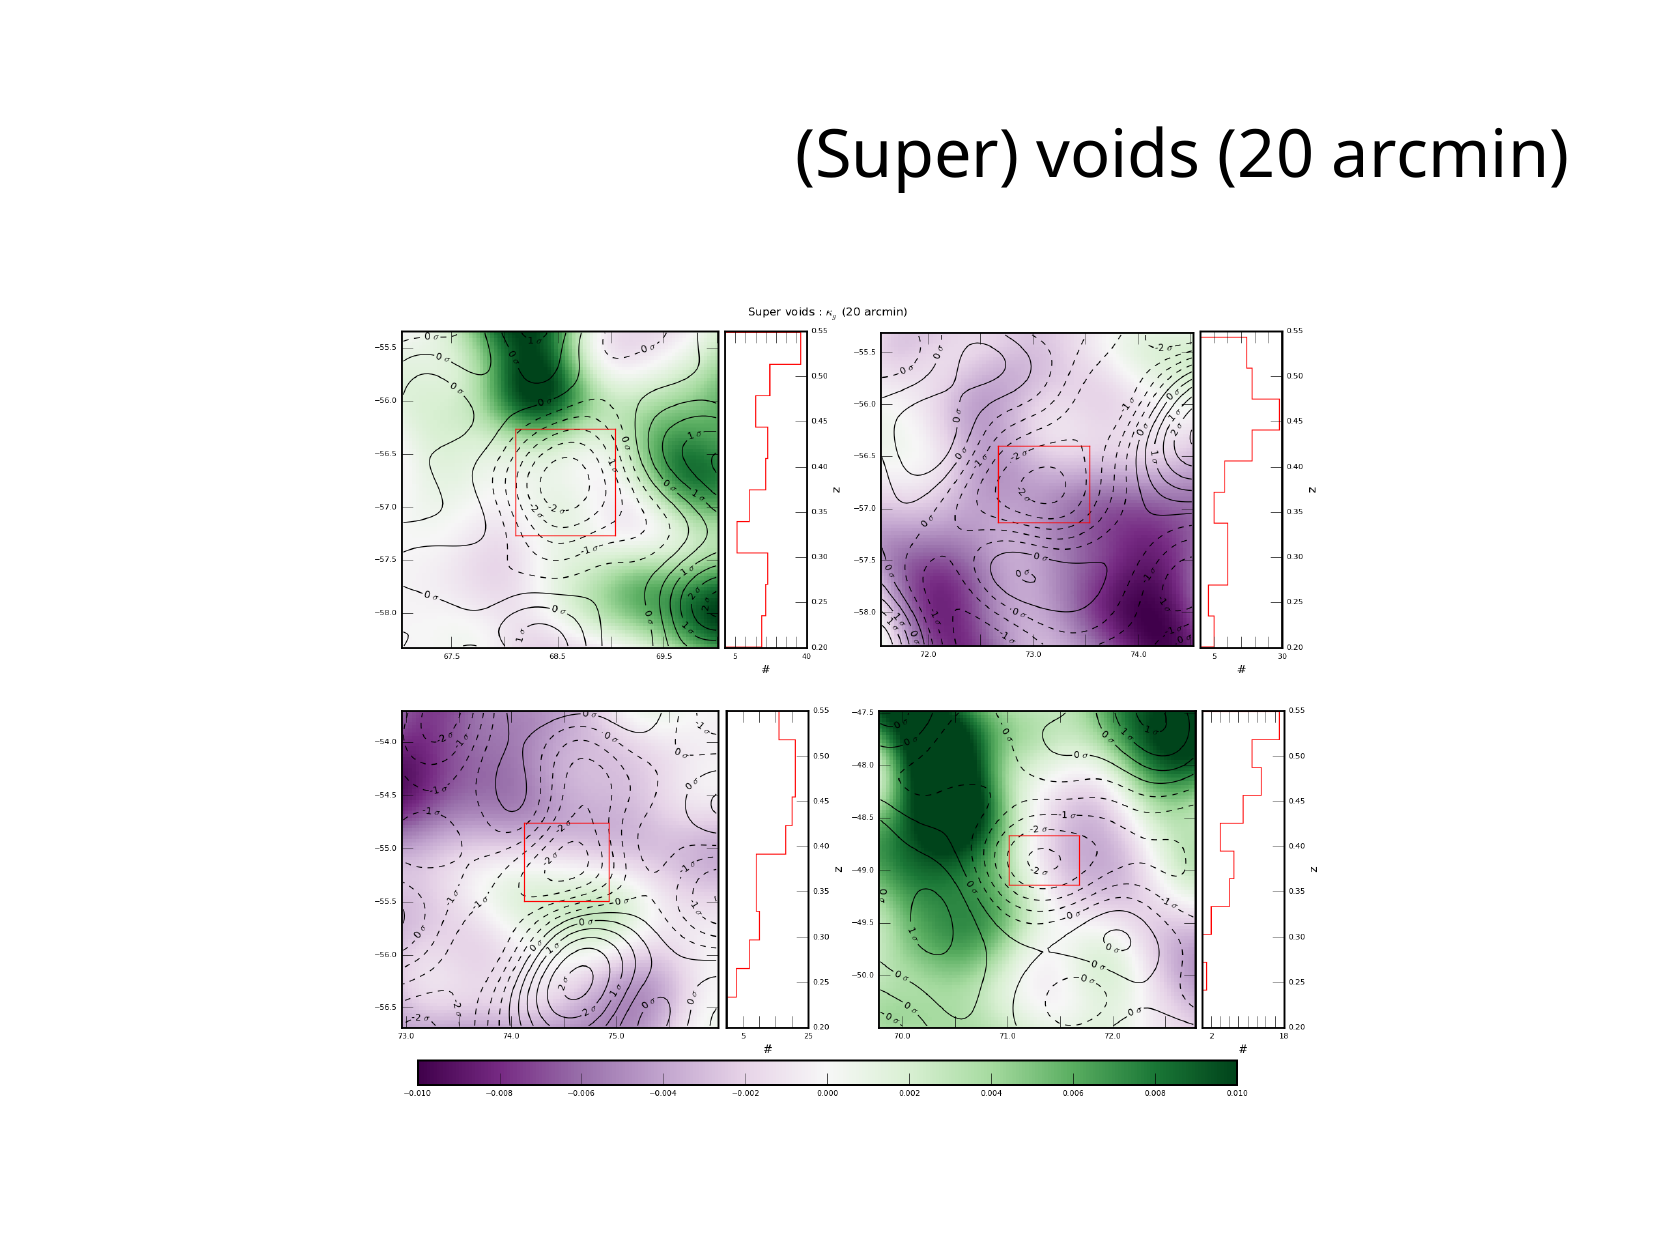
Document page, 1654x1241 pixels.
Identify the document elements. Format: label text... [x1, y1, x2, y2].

title (Super) voids (20 arcmin) [82, 49, 1571, 257]
picture [315, 290, 1339, 1109]
